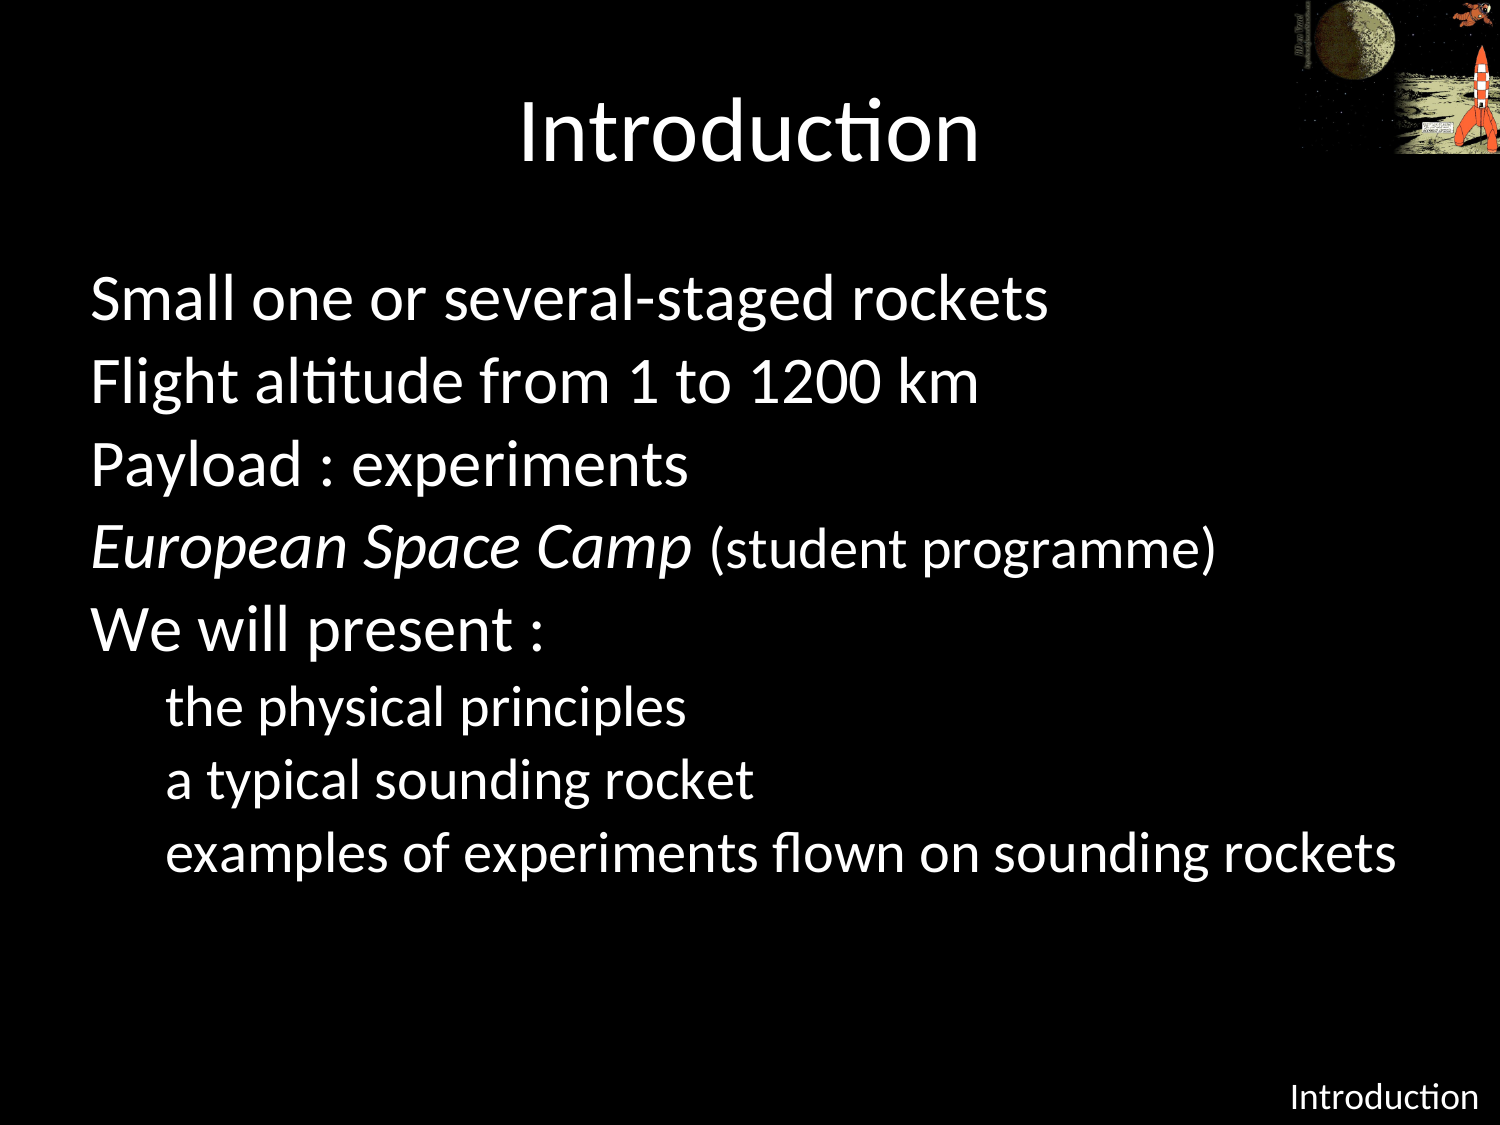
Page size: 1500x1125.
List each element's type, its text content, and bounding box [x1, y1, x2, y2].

title Introduction [75, 45, 1426, 233]
list Small one or several-staged rockets Flight altitude from 1 to 1200 km Payload : experiments European Space Camp (student programme) We will present : the physical principles a typical sounding rocket examples of experiments flown on sounding rockets [75, 262, 1426, 1079]
text_box Introduction [1274, 1064, 1495, 1125]
picture [1294, 0, 1500, 154]
